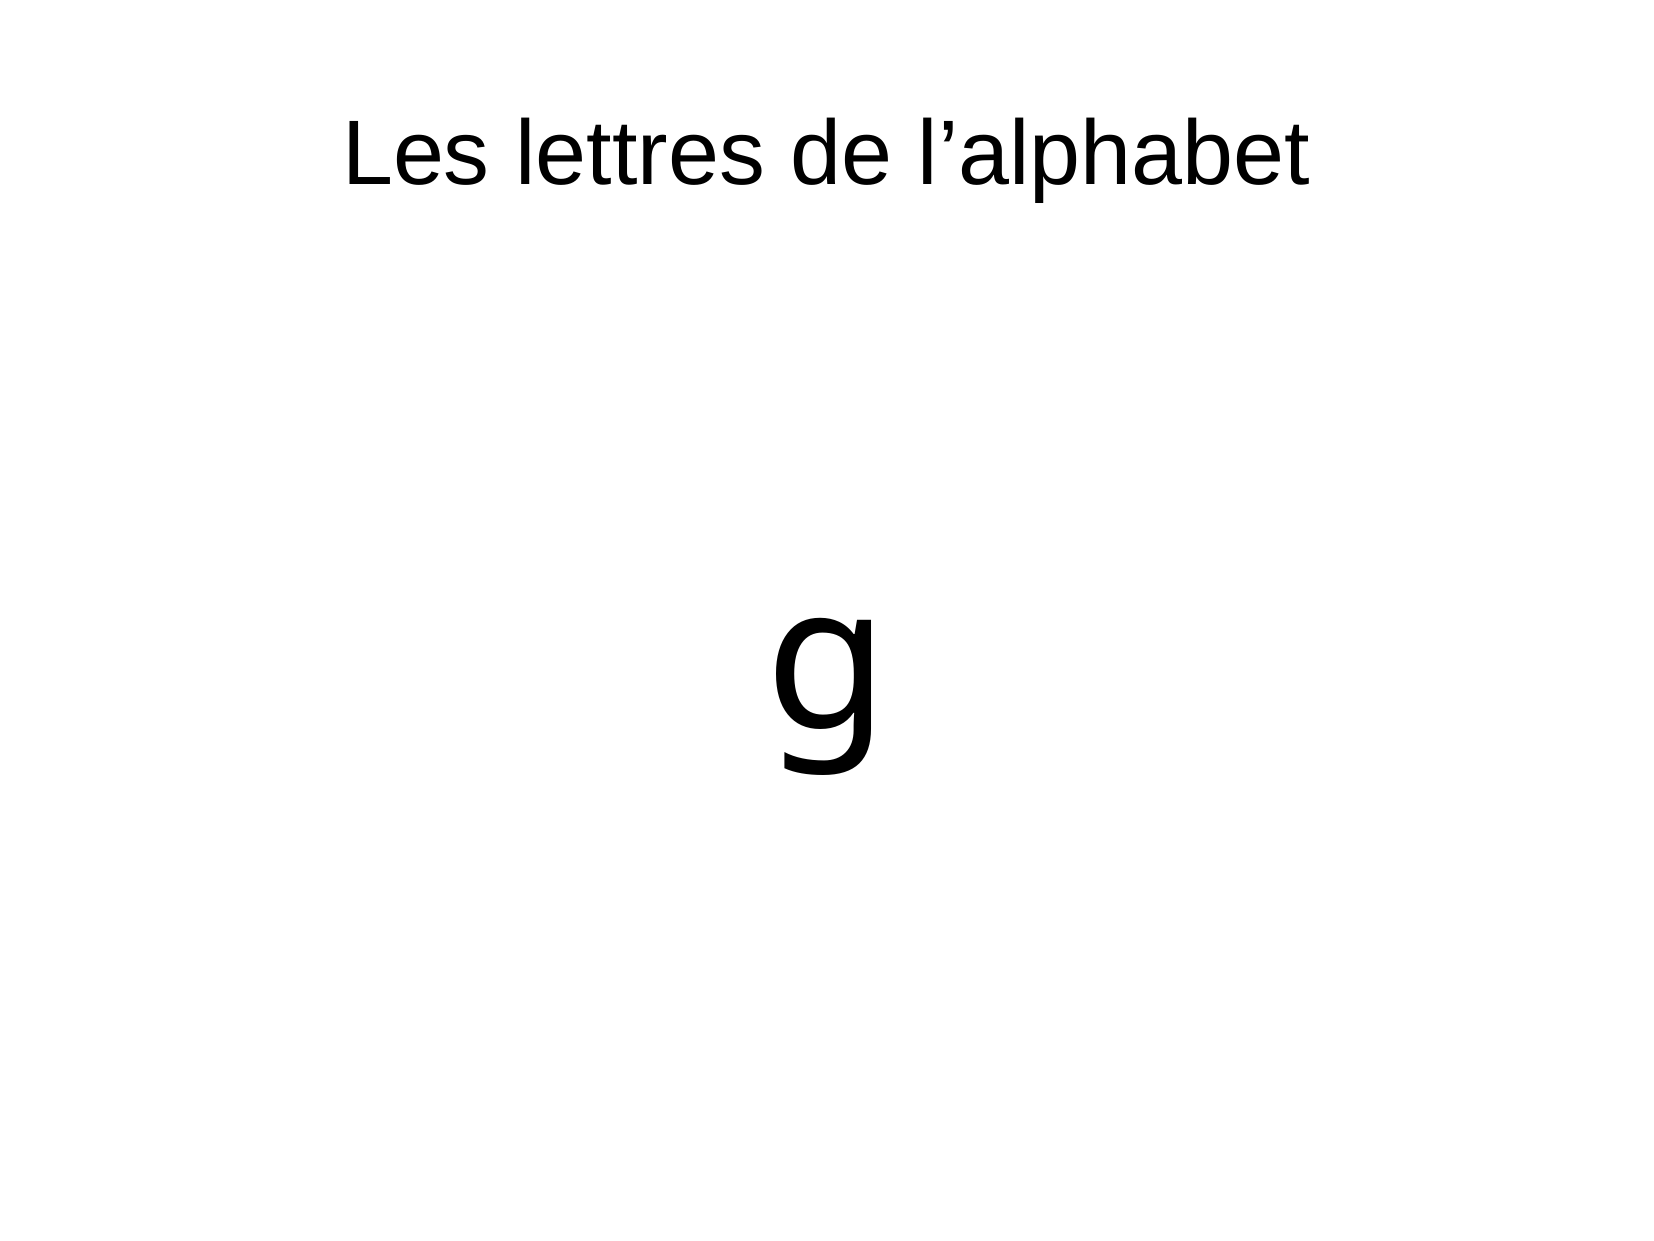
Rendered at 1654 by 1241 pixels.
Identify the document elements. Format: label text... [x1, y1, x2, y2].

subtitle g [82, 290, 1571, 1010]
title Les lettres de l’alphabet [82, 49, 1571, 257]
